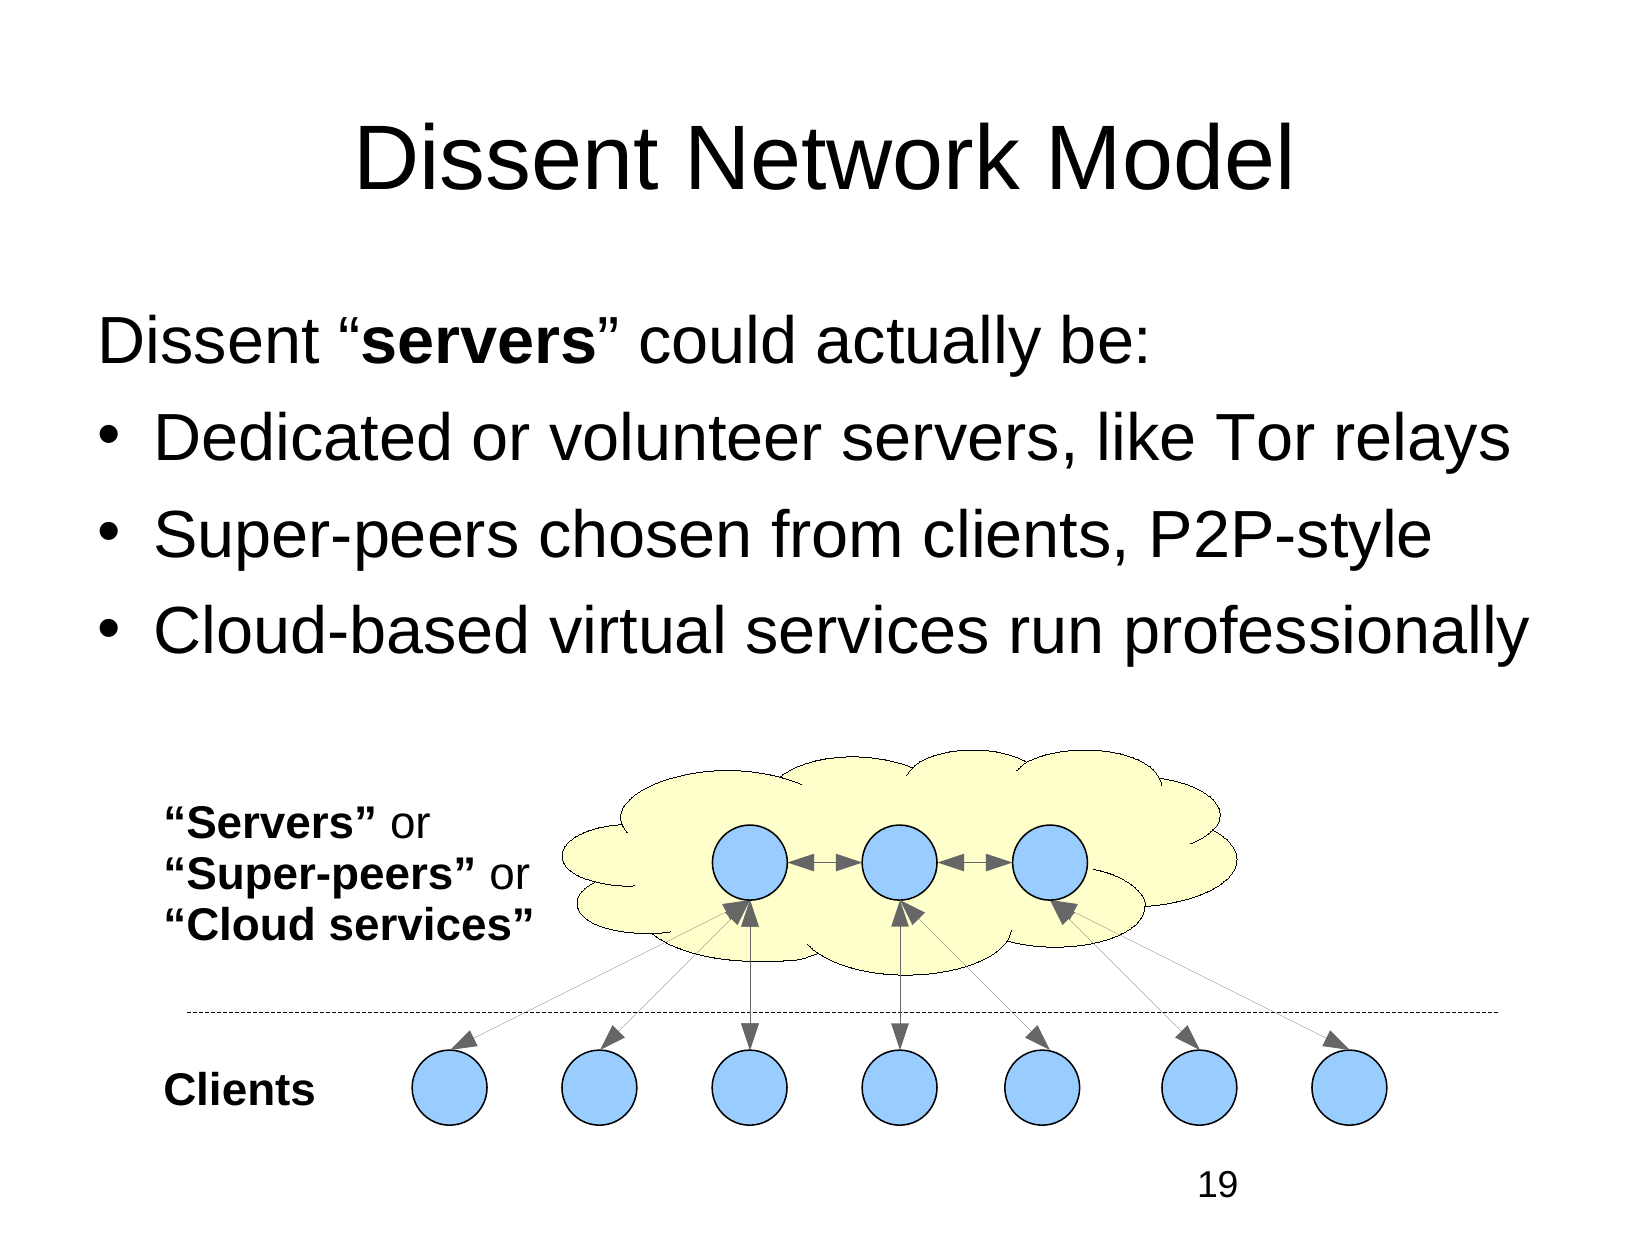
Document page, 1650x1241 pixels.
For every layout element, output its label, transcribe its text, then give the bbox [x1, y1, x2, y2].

text_box [1311, 1050, 1387, 1126]
text_box [1004, 1050, 1080, 1126]
text_box [666, 914, 729, 954]
text_box Clients [150, 1054, 375, 1126]
text_box [412, 1050, 488, 1126]
text_box [712, 1050, 788, 1126]
title Dissent Network Model [82, 49, 1568, 257]
text_box “Servers” or “Super-peers” or “Cloud services” [149, 787, 563, 938]
text_box [901, 913, 965, 976]
text_box [561, 1050, 637, 1126]
text_box [862, 1050, 938, 1126]
text_box [563, 750, 1238, 976]
text_box [1071, 914, 1119, 943]
text_box [1161, 1050, 1237, 1126]
list Dissent “servers” could actually be: Dedicated or volunteer servers, like Tor relays Super-peers chosen from clients, P2P-style Cloud-based virtual services run professionally [82, 289, 1568, 676]
text_box [697, 913, 750, 962]
